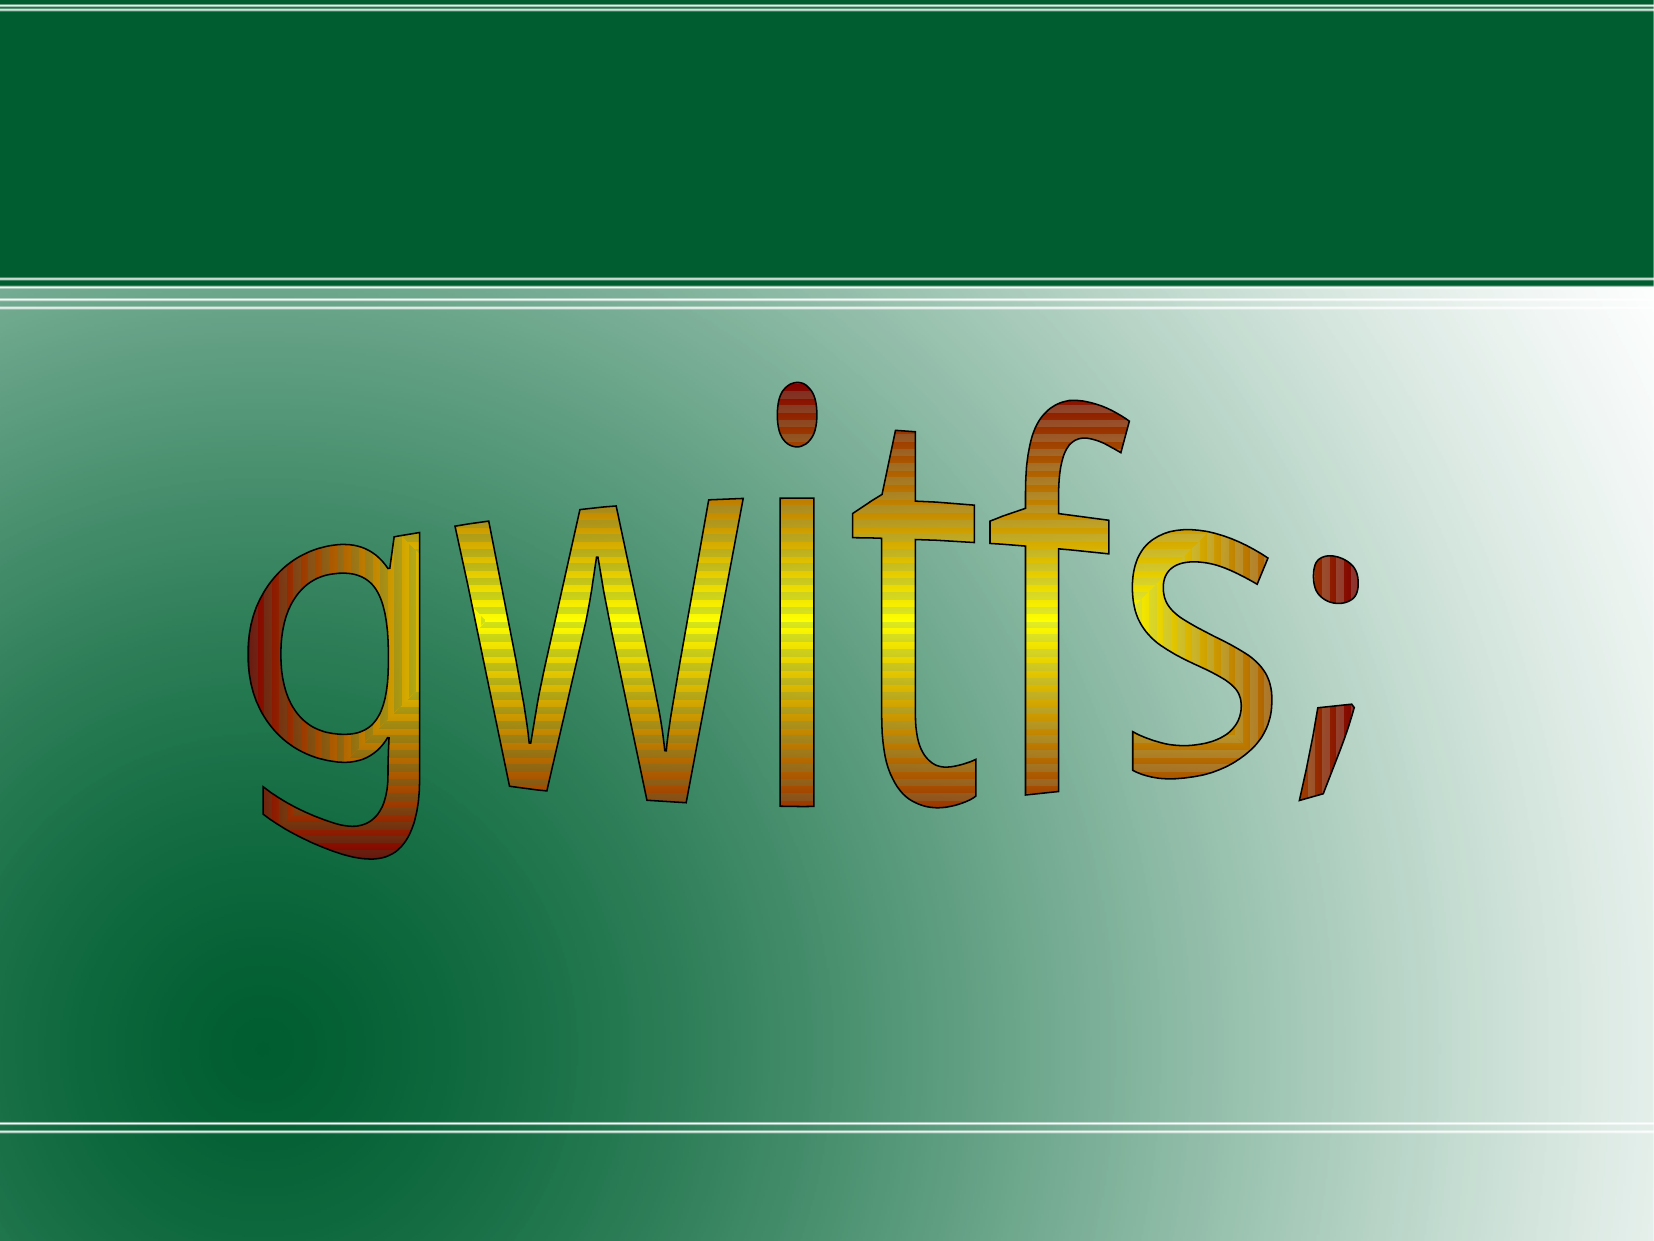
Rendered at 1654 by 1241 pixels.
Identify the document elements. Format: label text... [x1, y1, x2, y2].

text_box gwitfs; [1299, 704, 1355, 801]
text_box gwitfs; [777, 382, 817, 447]
text_box gwitfs; [1313, 555, 1359, 604]
text_box gwitfs; [1132, 529, 1272, 779]
picture [0, 0, 1654, 1241]
text_box gwitfs; [248, 532, 420, 860]
text_box gwitfs; [852, 430, 976, 808]
text_box gwitfs; [780, 498, 814, 807]
text_box gwitfs; [455, 498, 744, 803]
text_box gwitfs; [990, 400, 1130, 796]
